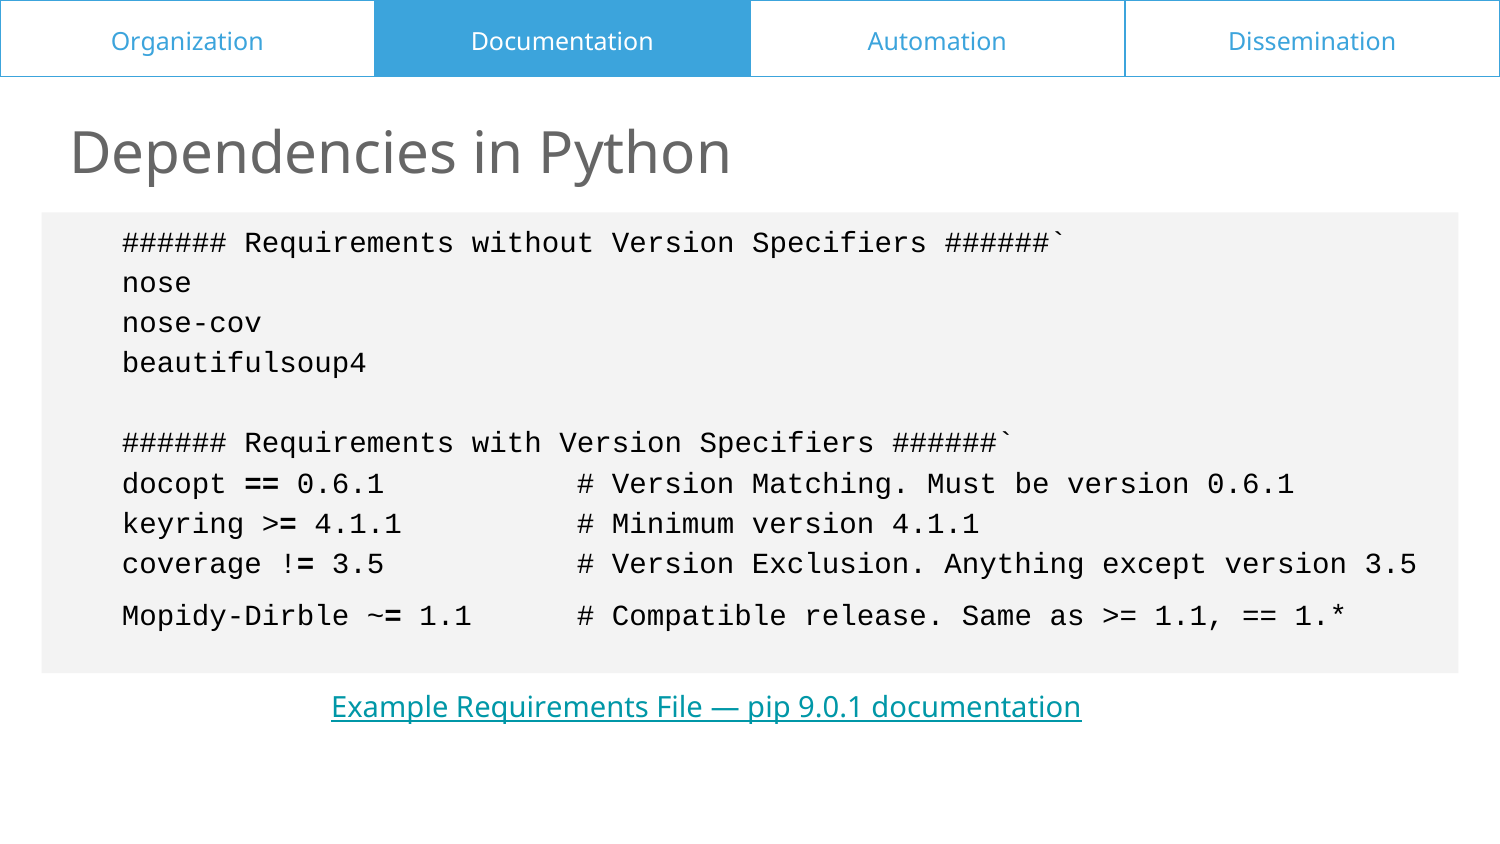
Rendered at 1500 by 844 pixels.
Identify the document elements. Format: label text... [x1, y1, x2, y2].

text_box ###### Requirements without Version Specifiers ######` nose nose-cov beautifulsoup4 ###### Requirements with Version Specifiers ######` docopt == 0.6.1 # Version Matching. Must be version 0.6.1 keyring >= 4.1.1 # Minimum version 4.1.1 coverage != 3.5 # Version Exclusion. Anything except version 3.5 Mopidy-Dirble ~= 1.1 # Compatible release. Same as >= 1.1, == 1.* [41, 212, 1459, 674]
text_box Organization [0, 0, 374, 77]
text_box Dissemination [1125, 0, 1500, 77]
text_box Example Requirements File — pip 9.0.1 documentation [134, 673, 1279, 840]
text_box Automation [750, 0, 1124, 77]
text_box Documentation [375, 0, 749, 77]
text_box Dependencies in Python [54, 100, 1359, 223]
